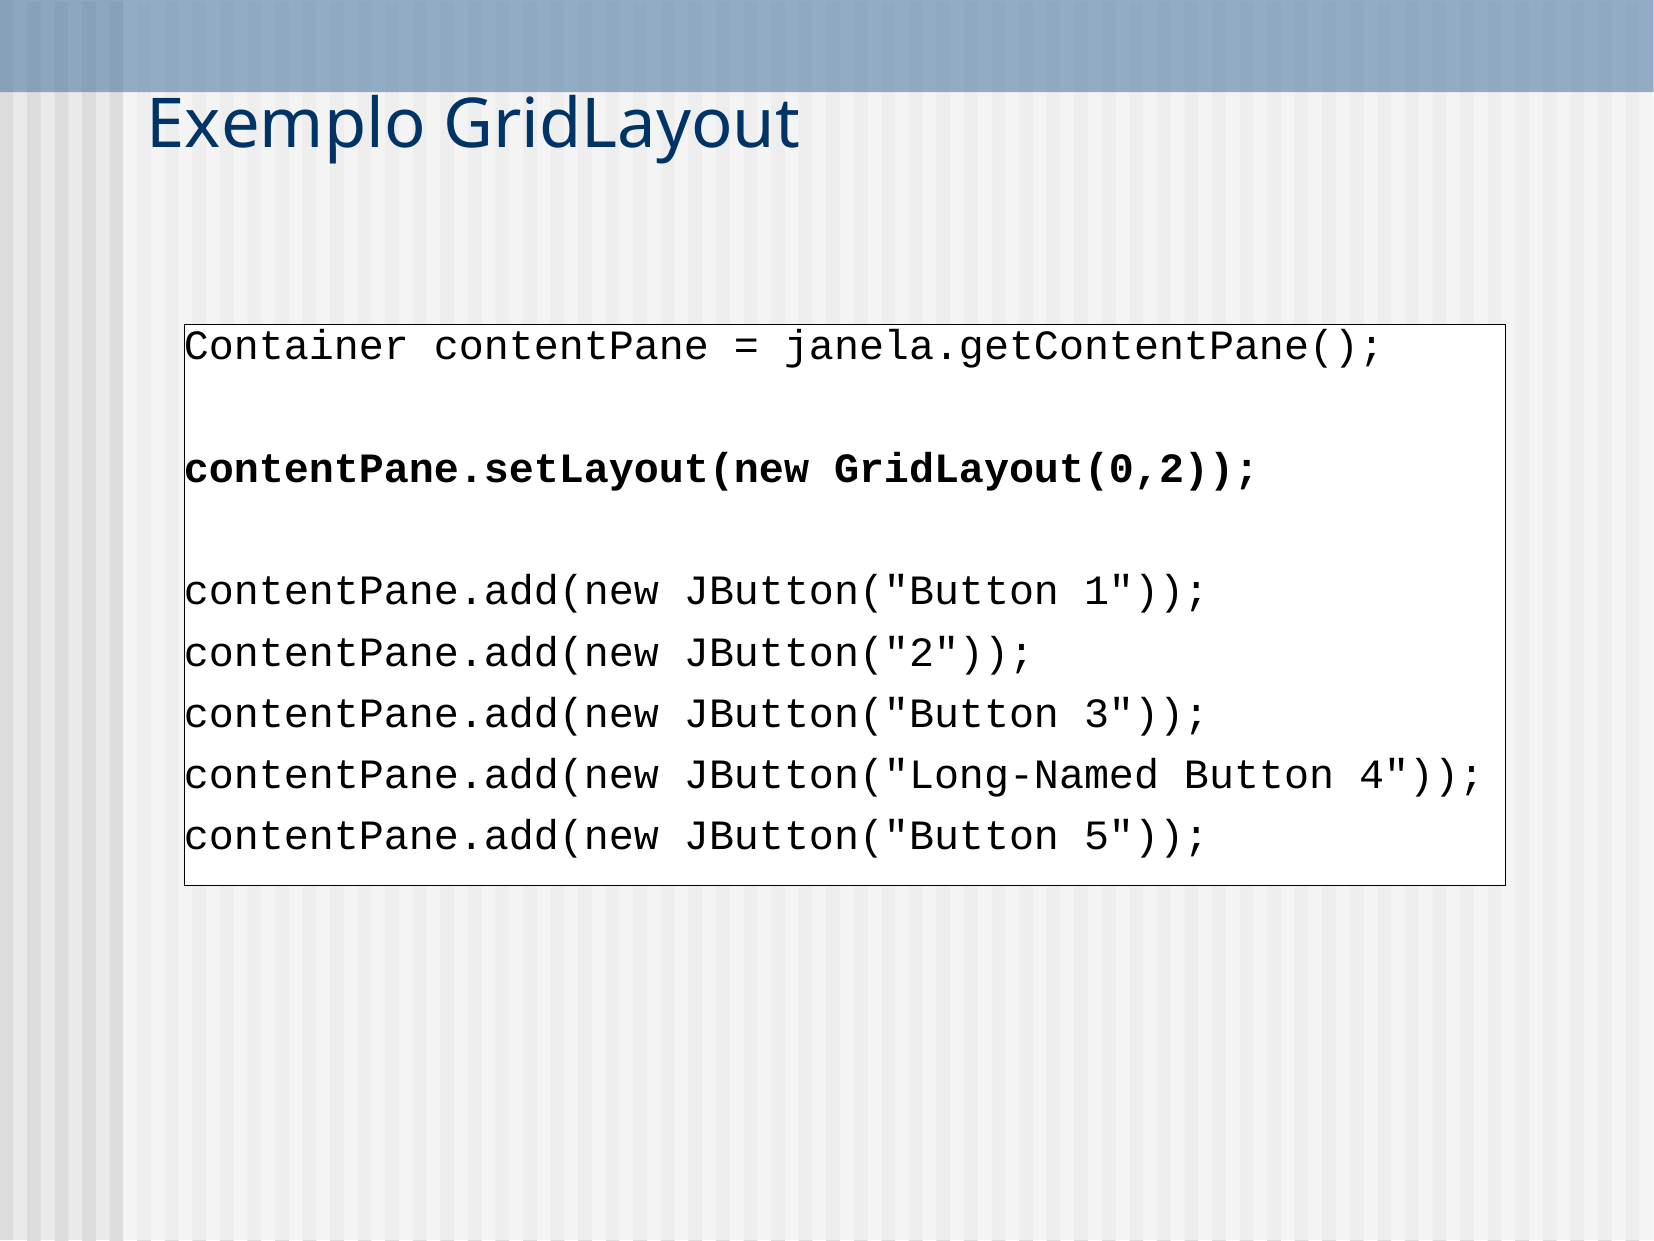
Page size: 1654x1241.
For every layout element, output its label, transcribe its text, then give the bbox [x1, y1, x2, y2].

list Container contentPane = janela.getContentPane(); contentPane.setLayout(new GridLayout(0,2)); contentPane.add(new JButton("Button 1")); contentPane.add(new JButton("2")); contentPane.add(new JButton("Button 3")); contentPane.add(new JButton("Long-Named Button 4")); contentPane.add(new JButton("Button 5")); [184, 324, 1506, 886]
title Exemplo GridLayout [146, 29, 1536, 212]
